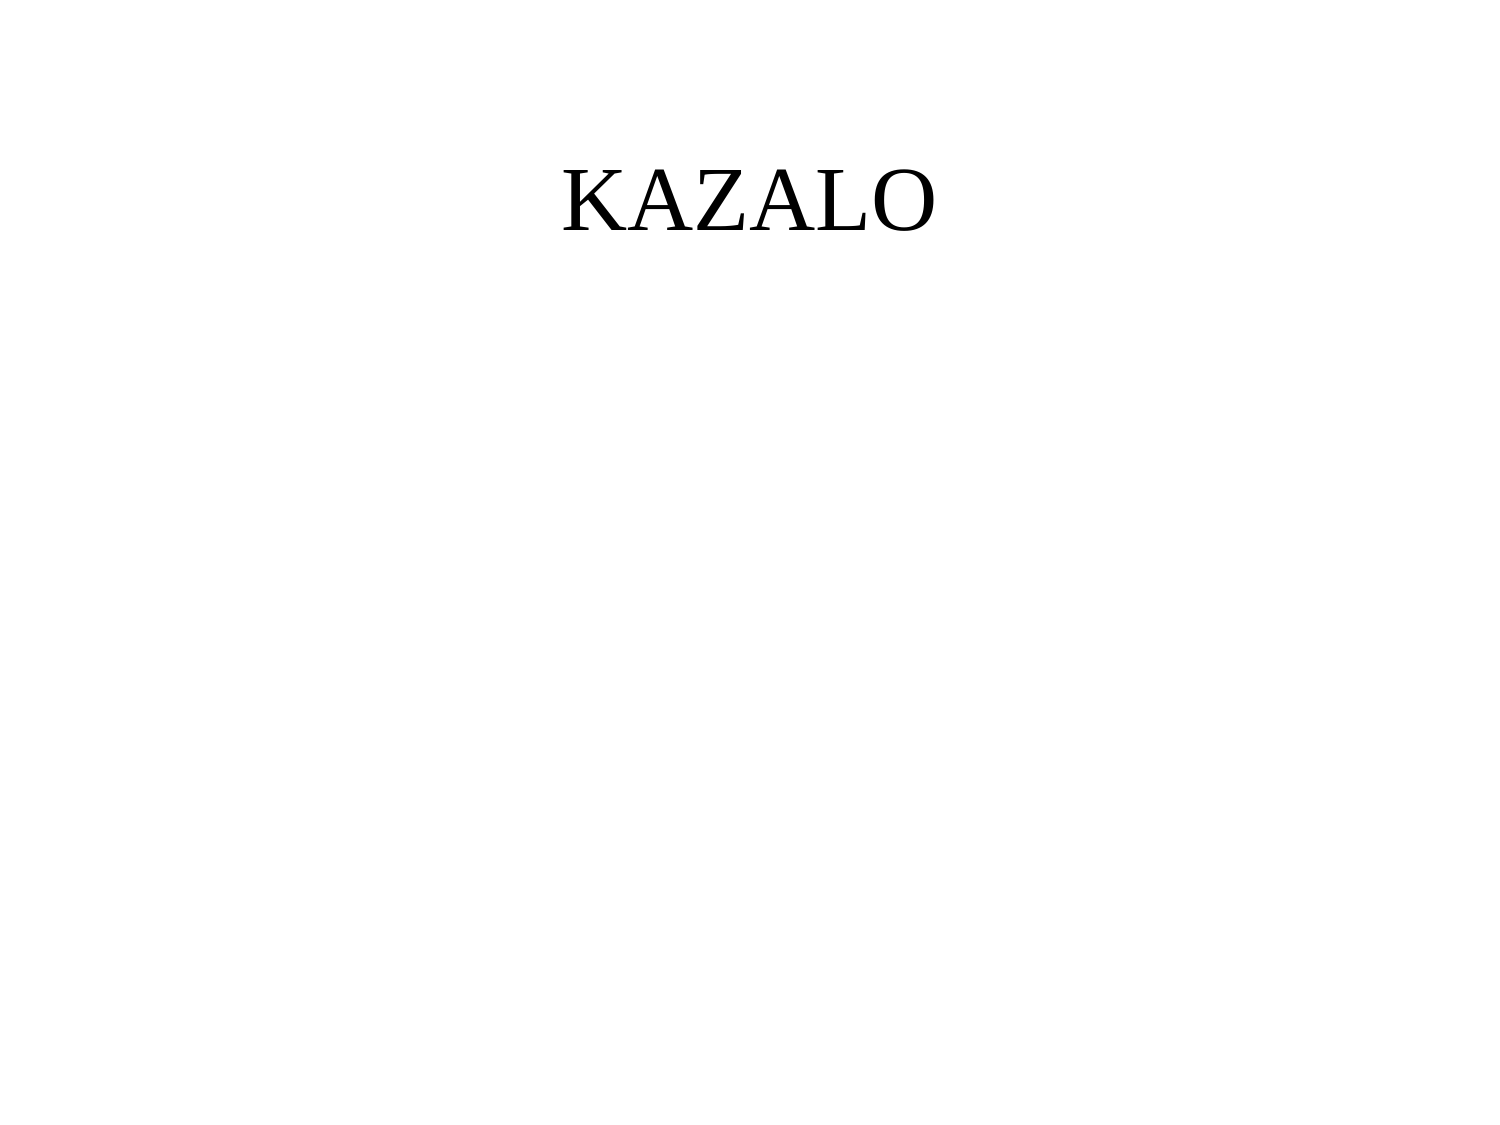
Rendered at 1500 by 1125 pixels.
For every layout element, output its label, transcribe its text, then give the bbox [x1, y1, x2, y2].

title KAZALO [112, 99, 1388, 288]
